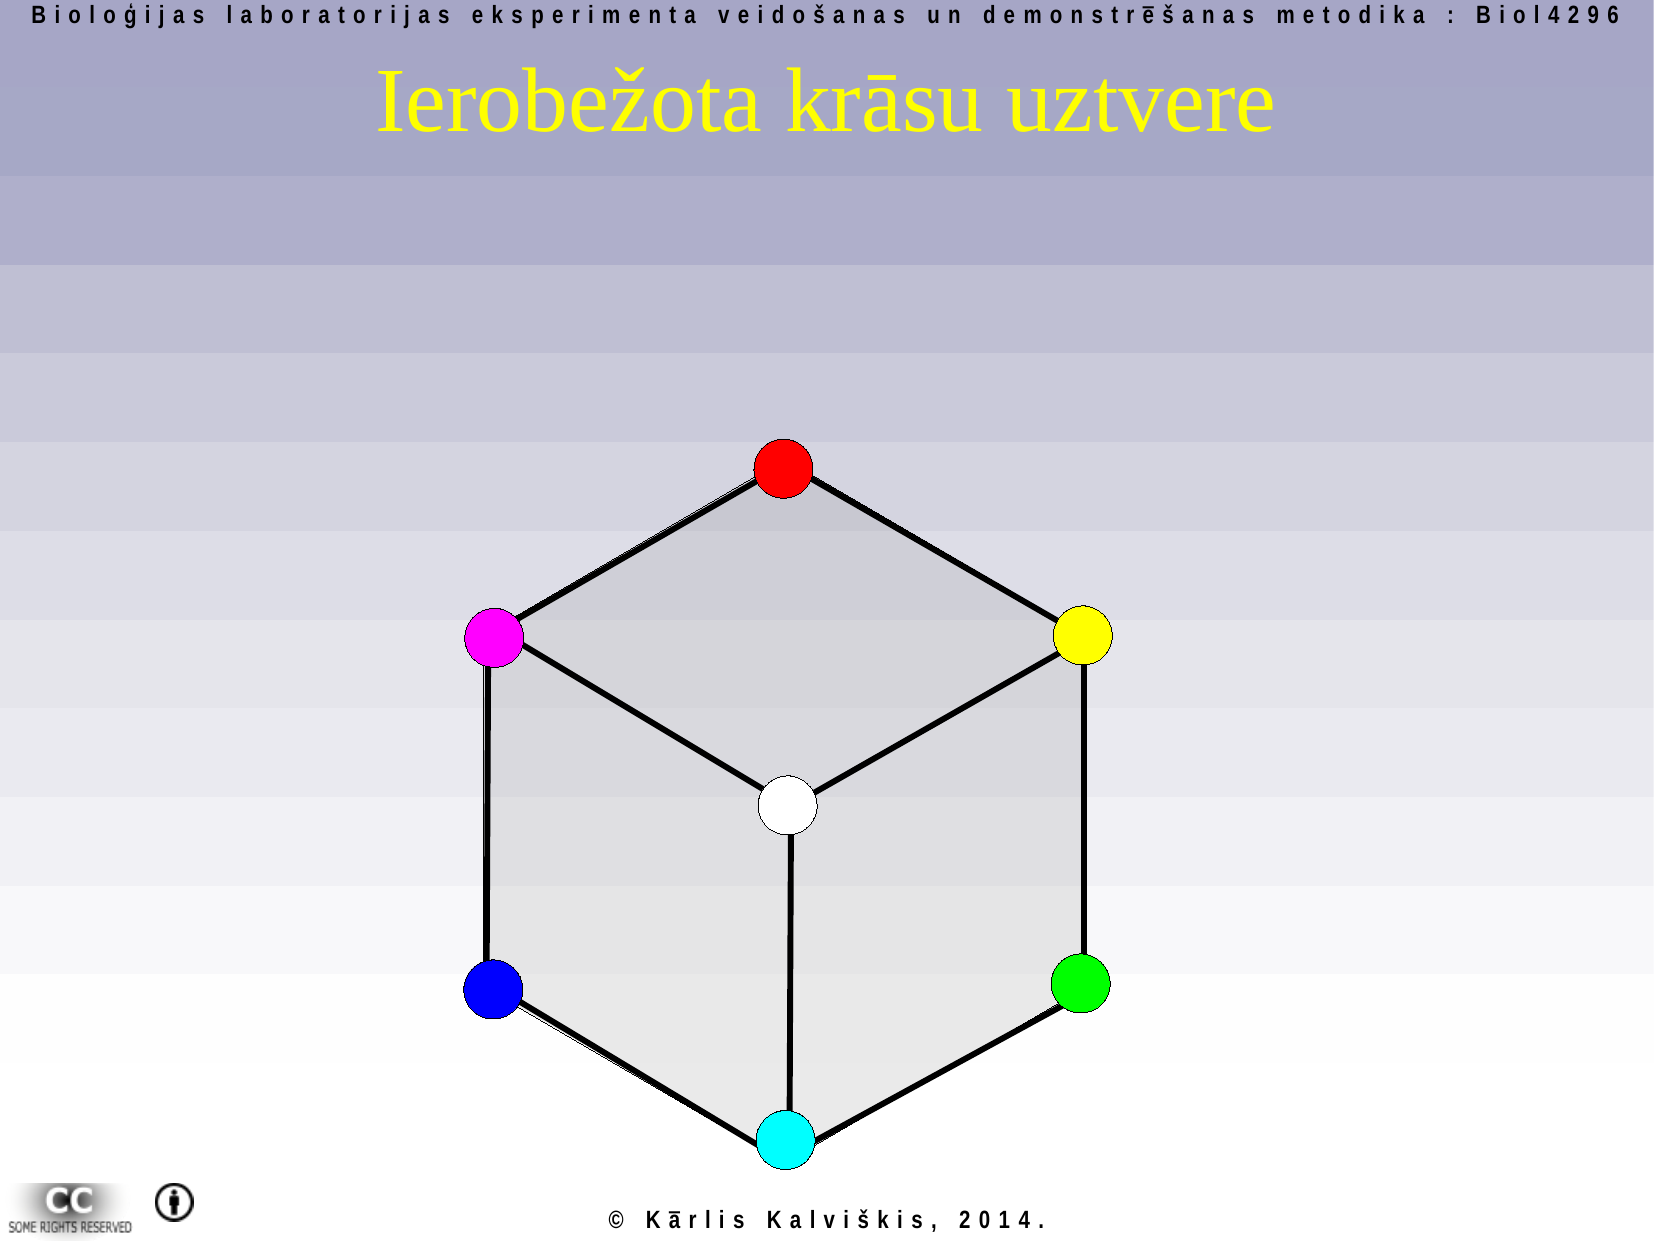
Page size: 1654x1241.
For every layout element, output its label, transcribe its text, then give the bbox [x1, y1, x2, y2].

picture [0, 0, 1654, 1241]
text_box [463, 439, 1113, 1170]
title Ierobežota krāsu uztvere [29, 49, 1625, 296]
